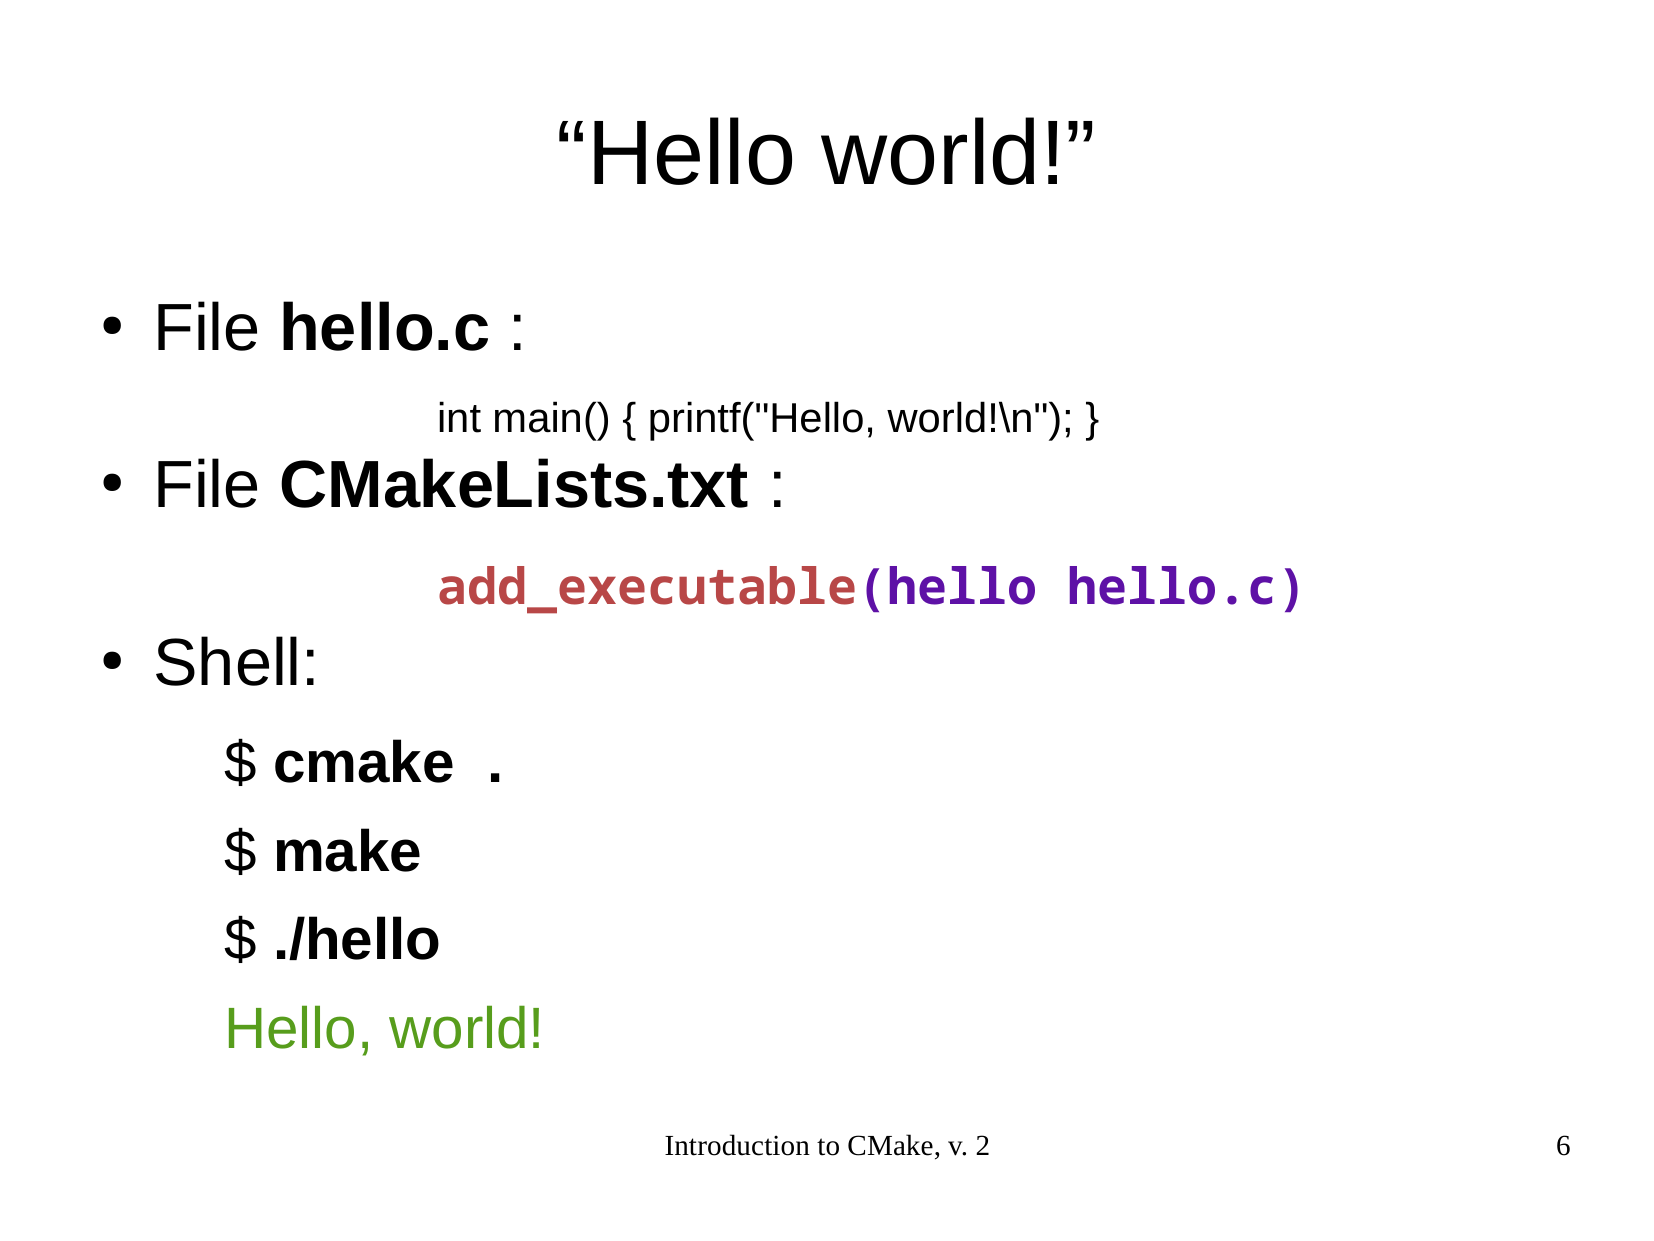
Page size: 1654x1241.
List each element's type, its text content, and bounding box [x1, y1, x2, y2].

list File hello.c : int main() { printf("Hello, world!\n"); } File CMakeLists.txt : add_executable(hello hello.c) Shell: $ cmake . $ make $ ./hello Hello, world! [82, 290, 1571, 1109]
title “Hello world!” [82, 49, 1571, 257]
